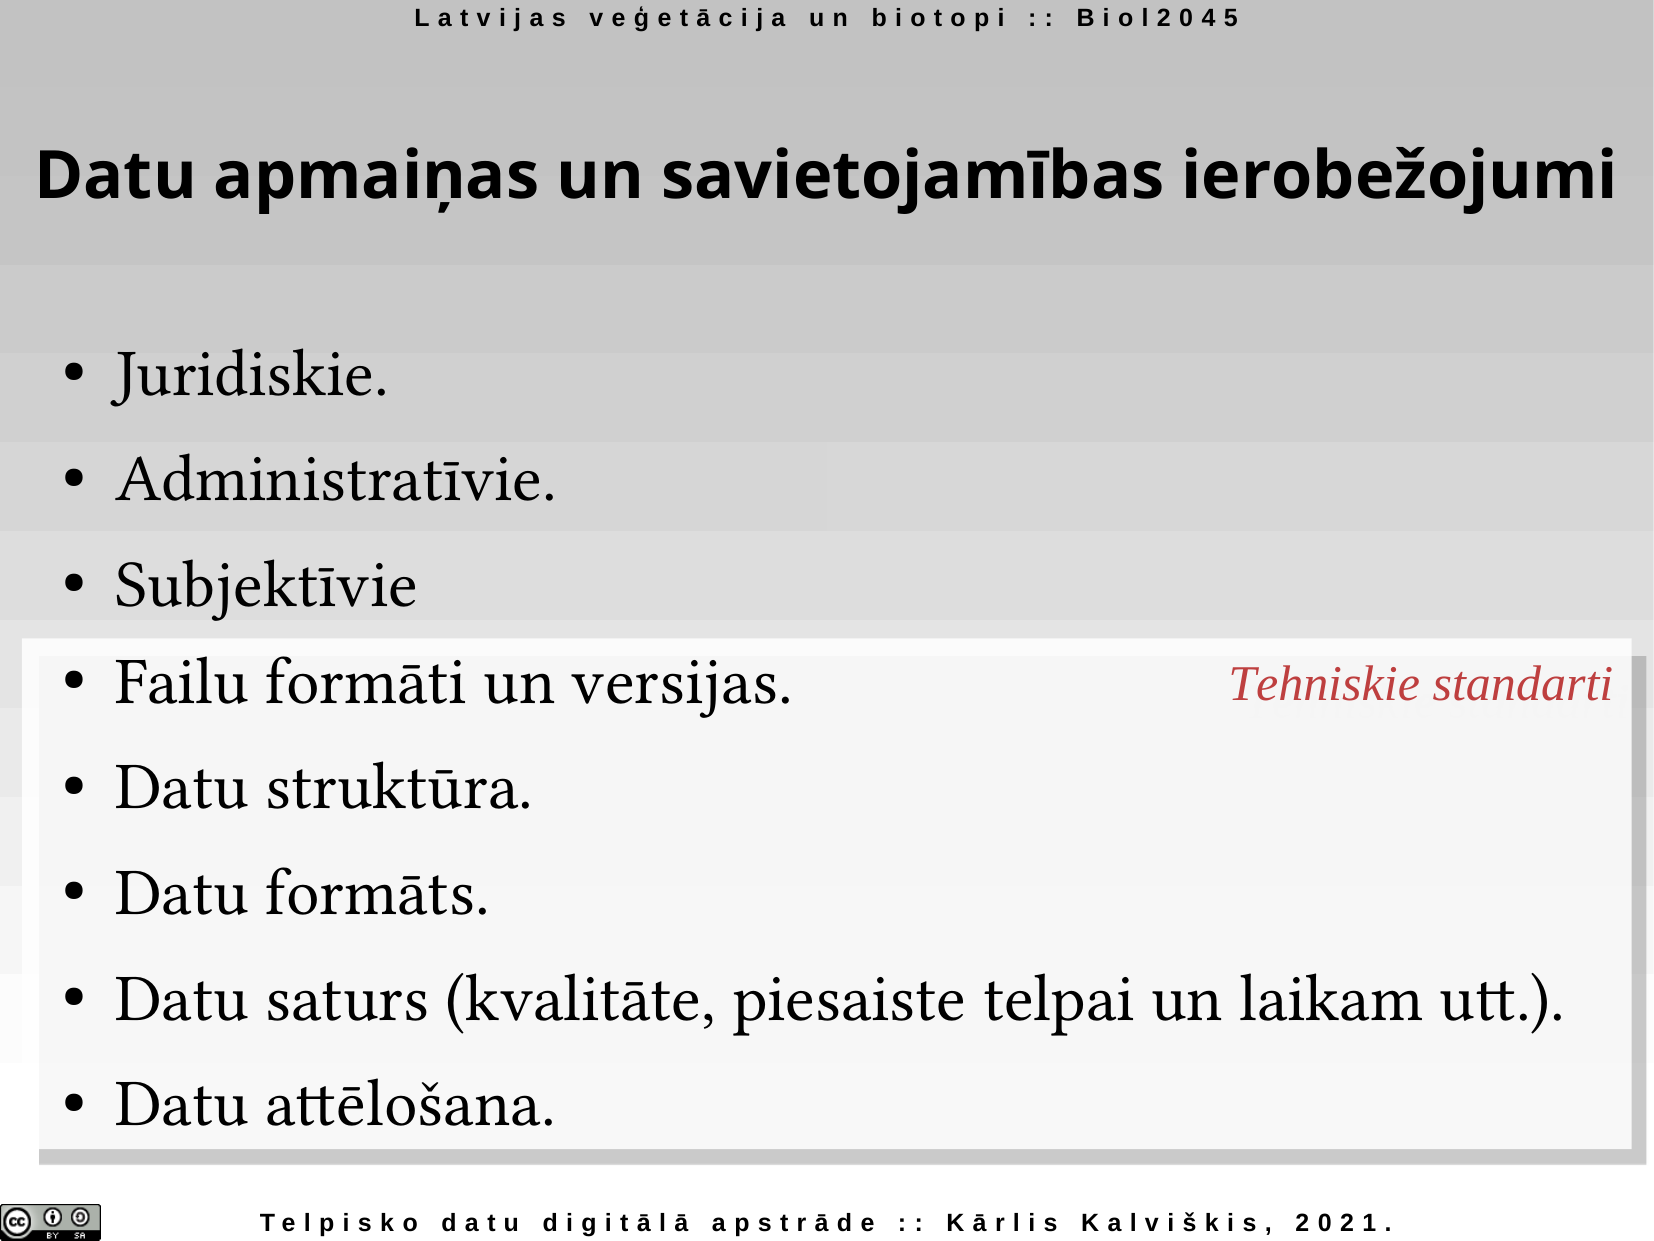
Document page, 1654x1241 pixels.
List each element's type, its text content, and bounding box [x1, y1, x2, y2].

list Failu formāti un versijas. Datu struktūra. Datu formāts. Datu saturs (kvalitāte, piesaiste telpai un laikam utt.). Datu attēlošana. [44, 643, 1610, 1177]
picture [0, 0, 1654, 1241]
text_box Tehniskie standarti [21, 638, 1632, 1150]
list Juridiskie. Administratīvie. Subjektīvie [44, 256, 1610, 623]
title Datu apmaiņas un savietojamības ierobežojumi [29, 49, 1625, 296]
